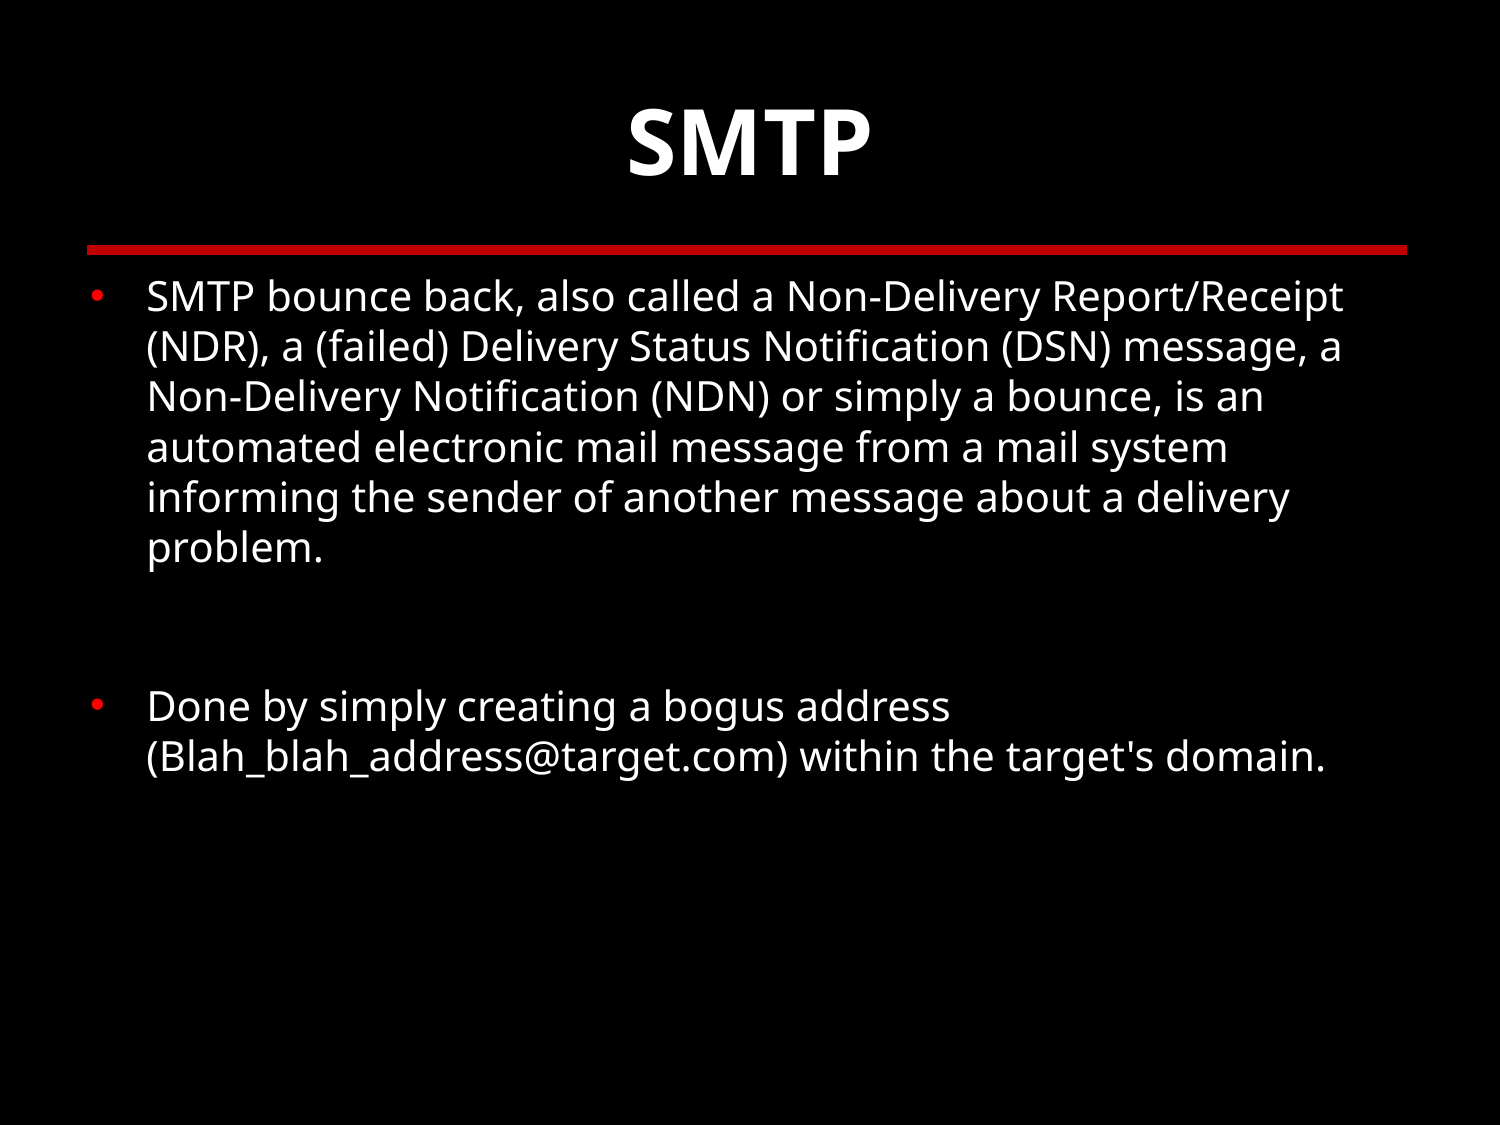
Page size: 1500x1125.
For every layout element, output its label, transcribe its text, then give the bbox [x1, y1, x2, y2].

list SMTP bounce back, also called a Non-Delivery Report/Receipt (NDR), a (failed) Delivery Status Notification (DSN) message, a Non-Delivery Notification (NDN) or simply a bounce, is an automated electronic mail message from a mail system informing the sender of another message about a delivery problem. Done by simply creating a bogus address (Blah_blah_address@target.com) within the target's domain. [75, 262, 1425, 1005]
title SMTP [75, 45, 1425, 233]
